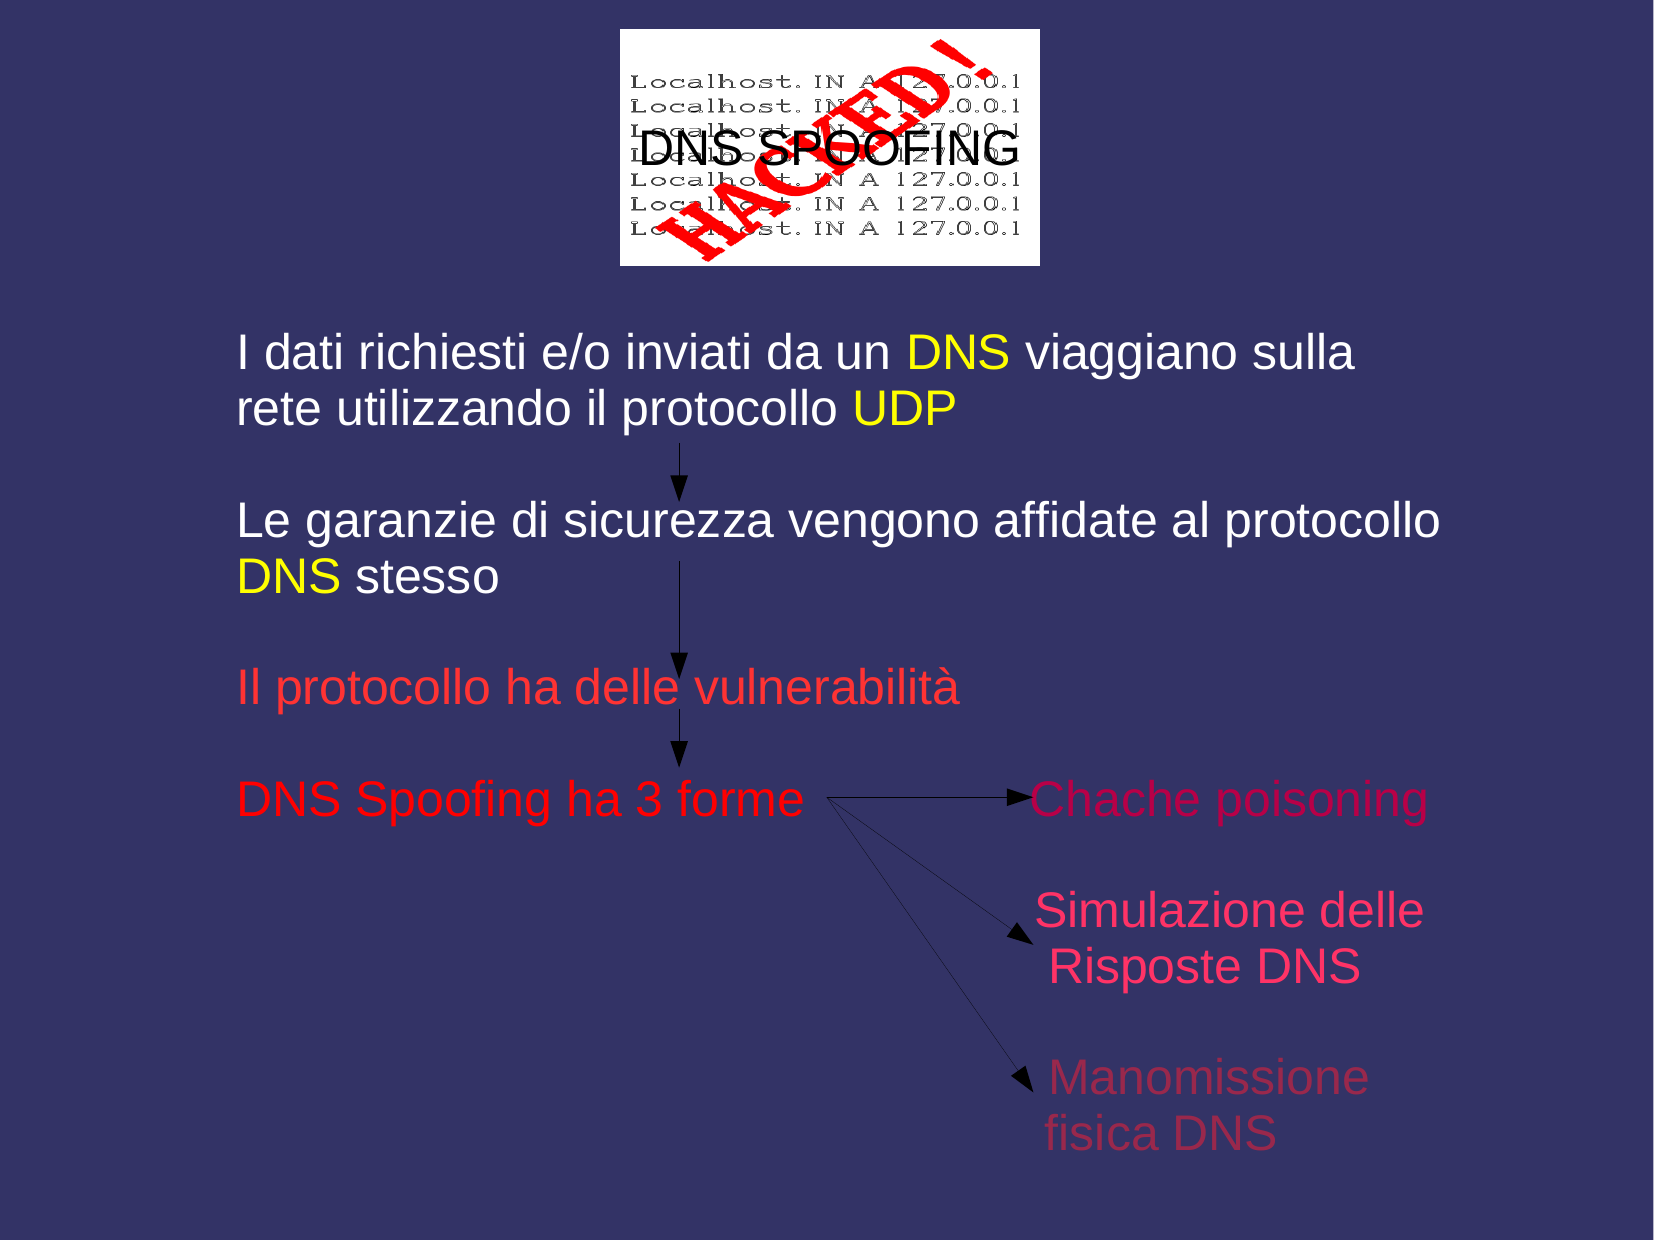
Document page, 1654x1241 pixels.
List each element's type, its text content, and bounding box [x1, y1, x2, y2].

text_box I dati richiesti e/o inviati da un DNS viaggiano sulla rete utilizzando il protocollo UDP Le garanzie di sicurezza vengono affidate al protocollo DNS stesso Il protocollo ha delle vulnerabilità DNS Spoofing ha 3 forme Chache poisoning Simulazione delle Risposte DNS Manomissione fisica DNS [236, 324, 1442, 1217]
picture [620, 29, 1040, 266]
